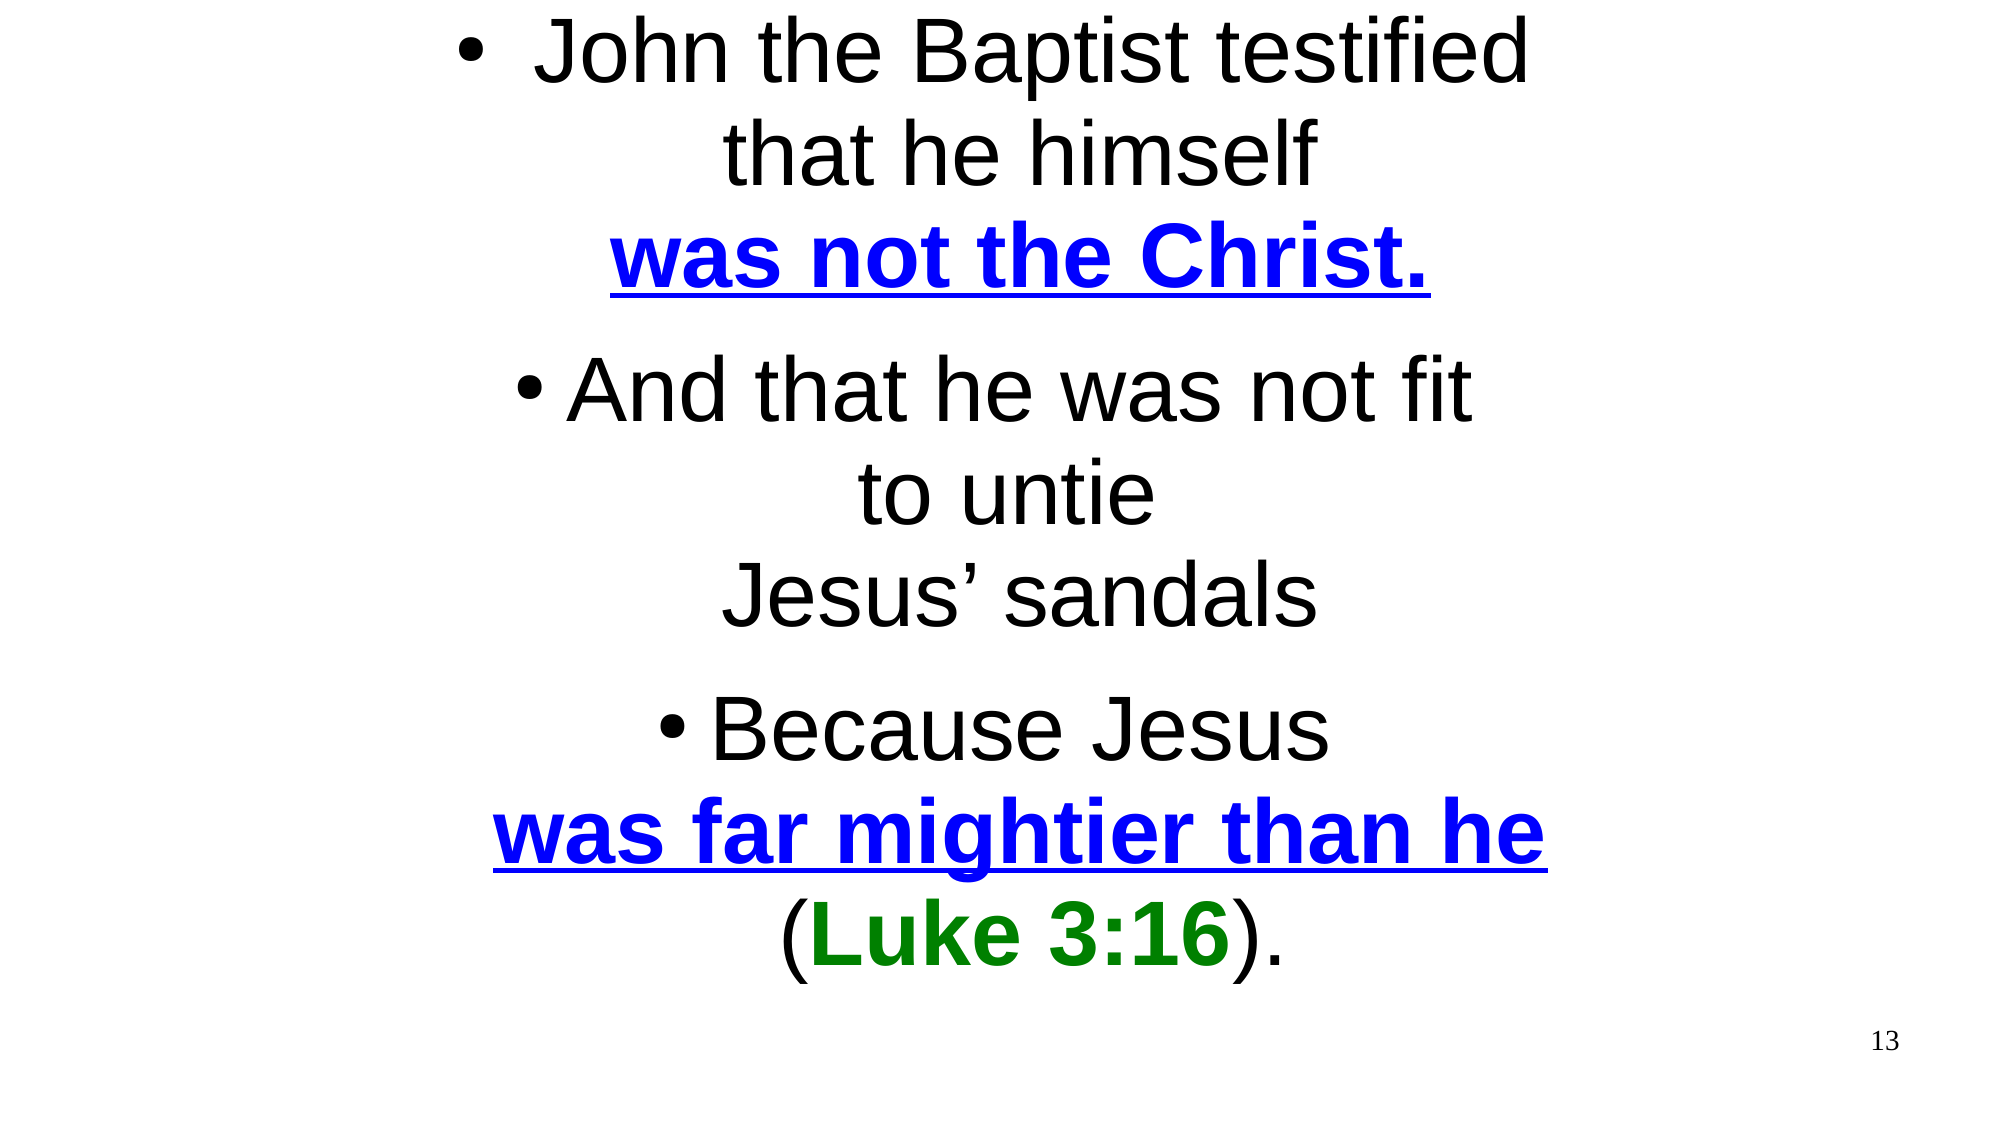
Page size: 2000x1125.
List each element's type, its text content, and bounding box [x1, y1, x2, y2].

list John the Baptist testified that he himself was not the Christ. And that he was not fit to untie Jesus’ sandals Because Jesus was far mightier than he (Luke 3:16). [0, 0, 1996, 1123]
